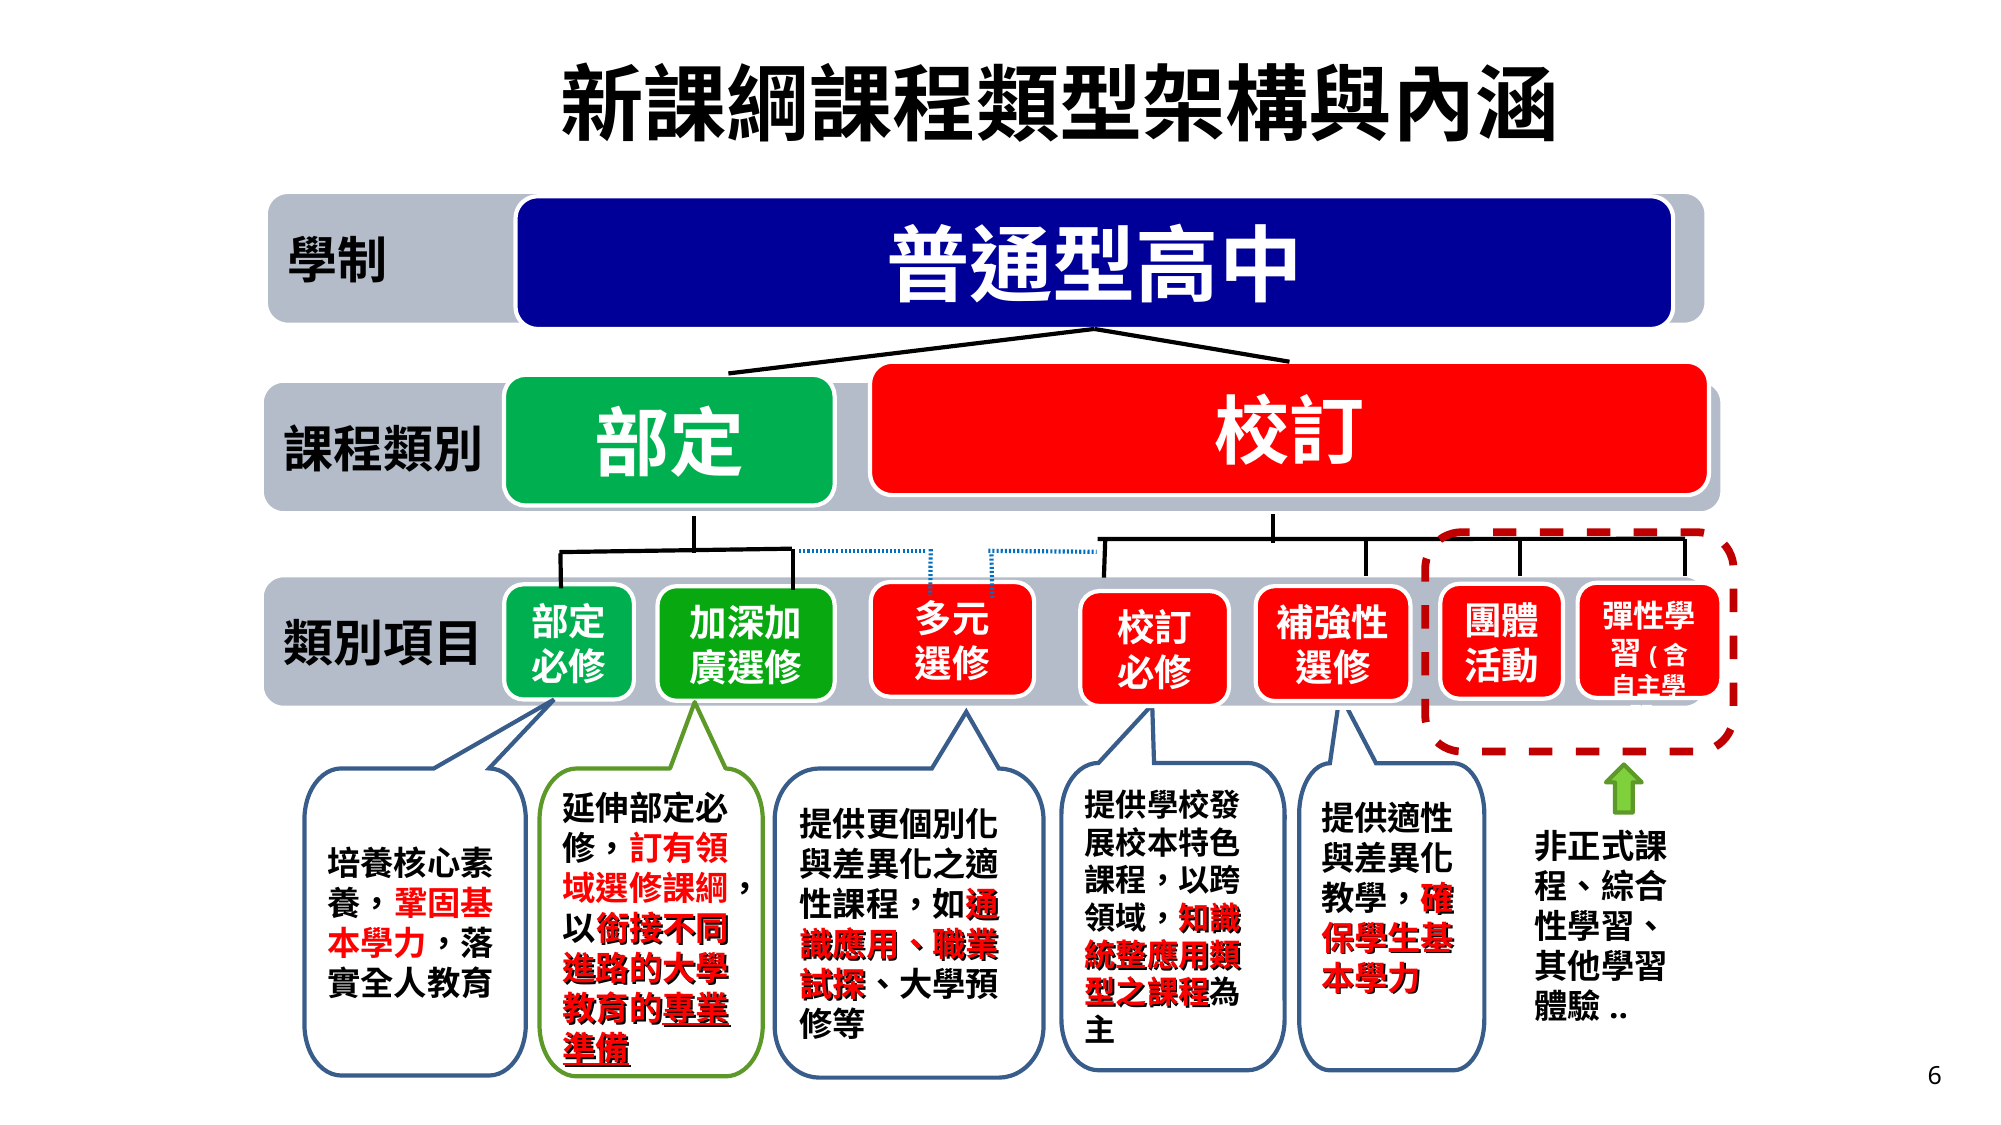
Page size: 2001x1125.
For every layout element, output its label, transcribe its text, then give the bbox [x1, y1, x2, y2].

text_box [1606, 764, 1642, 813]
text_box 普通型高中 [515, 196, 1674, 329]
text_box 6 [1912, 1043, 1955, 1094]
text_box 團體活動 [1440, 583, 1564, 699]
text_box 課程類別 [261, 380, 1723, 514]
text_box 延伸部定必修，訂有領域選修課綱，以銜接不同進路的大學教育的專業準備 [539, 702, 763, 1077]
text_box 提供適性與差異化教學，確保學生基本學力 [1299, 708, 1485, 1071]
text_box 多元 選修 [870, 582, 1035, 697]
text_box 提供更個別化與差異化之適性課程，如通識應用、職業試探、大學預修等 [774, 711, 1044, 1078]
text_box 校訂 [870, 361, 1709, 496]
text_box 學制 [265, 191, 1707, 325]
text_box 類別項目 [261, 575, 558, 708]
text_box 培養核心素養，鞏固基本學力，落實全人教育 [304, 699, 554, 1076]
text_box 非正式課程、綜合性學習、其他學習體驗.. [1519, 818, 1707, 1036]
text_box 類別項目 [547, 575, 1703, 708]
text_box 加深加廣選修 [657, 586, 835, 701]
text_box 部定 必修 [504, 584, 634, 700]
text_box 新課綱課程類型架構與內涵 [298, 43, 1687, 160]
text_box 部定 [503, 374, 835, 506]
text_box 彈性學習(含自主學習) [1577, 582, 1722, 698]
text_box 提供學校發展校本特色課程，以跨領域，知識統整應用類型之課程為主 [1061, 707, 1285, 1071]
text_box 校訂 必修 [1080, 591, 1229, 707]
text_box 補強性 選修 [1255, 586, 1411, 702]
